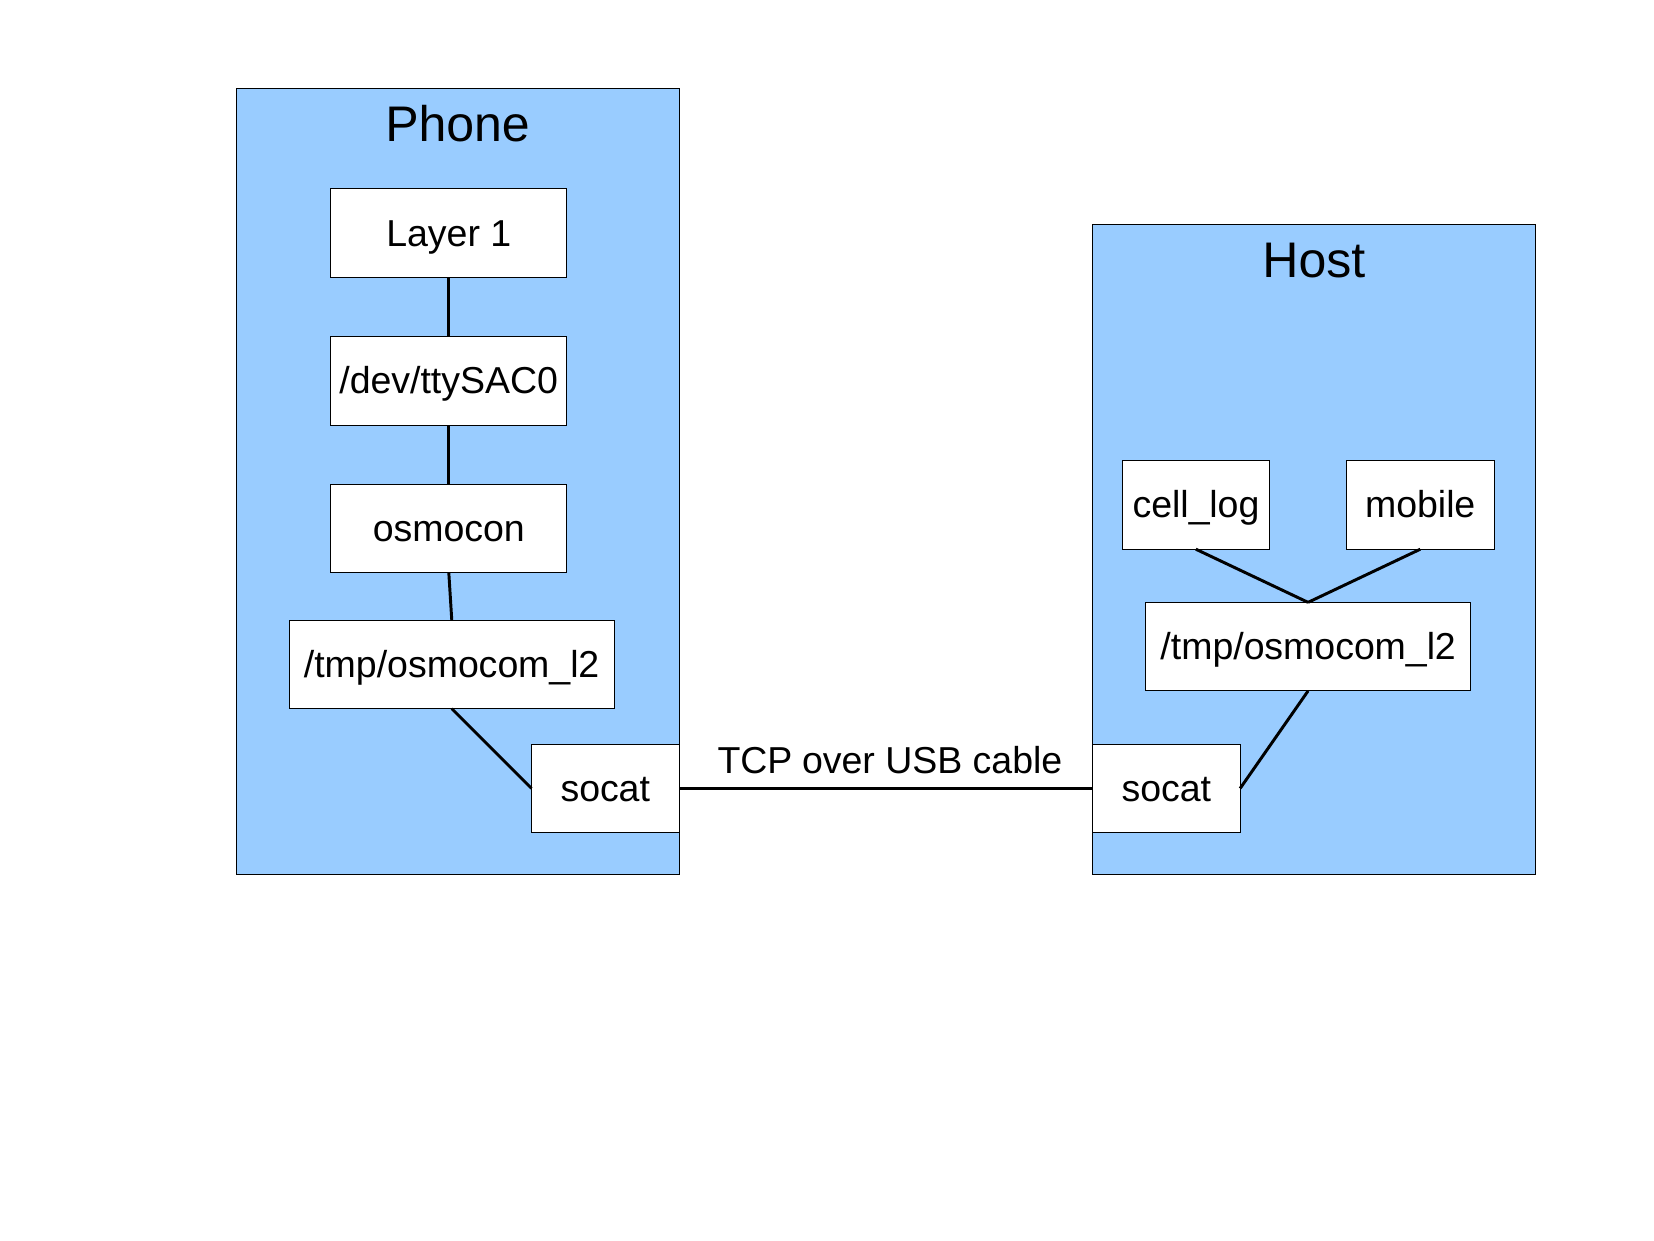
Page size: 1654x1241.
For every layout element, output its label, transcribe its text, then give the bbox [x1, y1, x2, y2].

text_box mobile [1346, 460, 1495, 550]
text_box socat [531, 744, 680, 833]
text_box TCP over USB cable [702, 732, 1078, 790]
text_box cell_log [1122, 460, 1270, 550]
text_box osmocon [330, 484, 567, 573]
text_box Layer 1 [330, 188, 567, 278]
text_box socat [1092, 744, 1241, 833]
text_box Phone [236, 88, 680, 875]
text_box /dev/ttySAC0 [330, 336, 567, 426]
text_box Host [1092, 224, 1536, 875]
text_box /tmp/osmocom_l2 [1145, 602, 1471, 691]
text_box /tmp/osmocom_l2 [289, 620, 615, 709]
